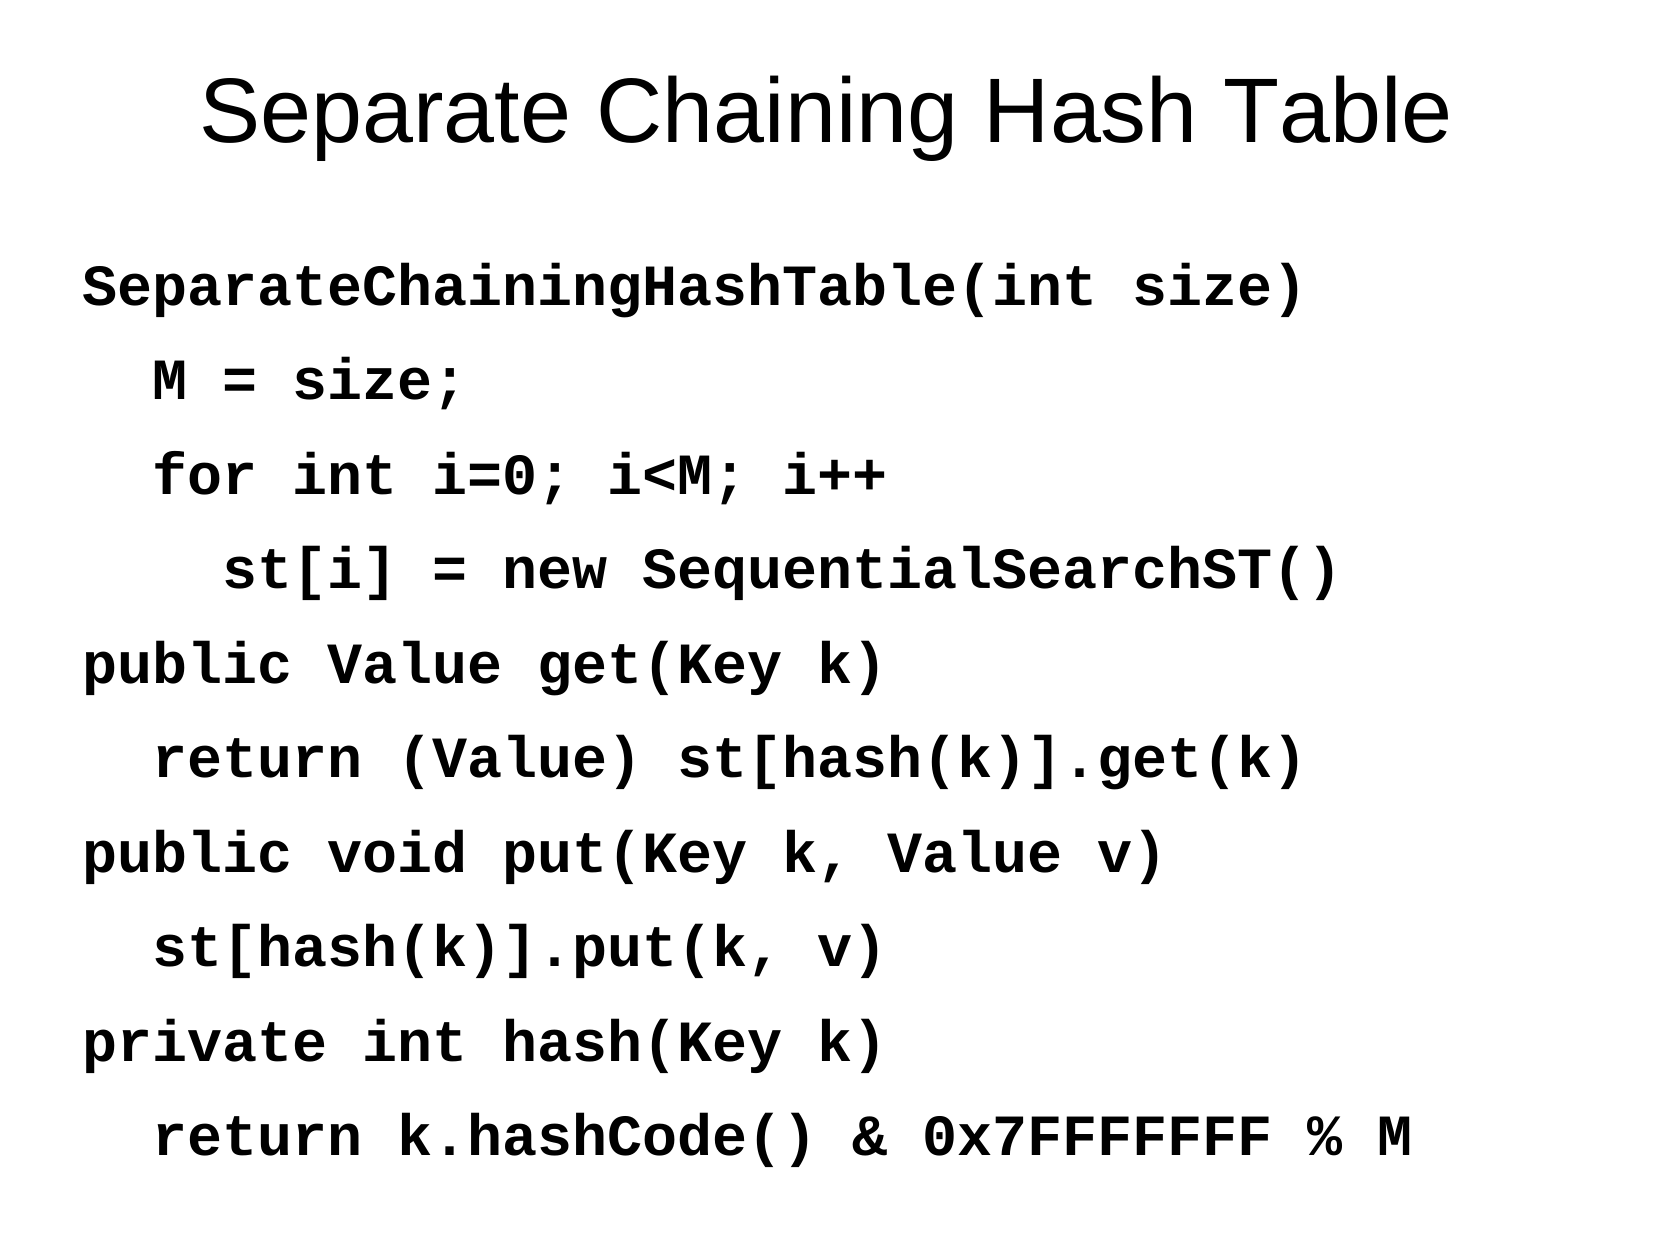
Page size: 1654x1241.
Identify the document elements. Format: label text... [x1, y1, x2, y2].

list SeparateChainingHashTable(int size) M = size; for int i=0; i<M; i++ st[i] = new SequentialSearchST() public Value get(Key k) return (Value) st[hash(k)].get(k) public void put(Key k, Value v) st[hash(k)].put(k, v) private int hash(Key k) return k.hashCode() & 0x7FFFFFFF % M [82, 248, 1571, 1180]
title Separate Chaining Hash Table [82, 8, 1571, 216]
